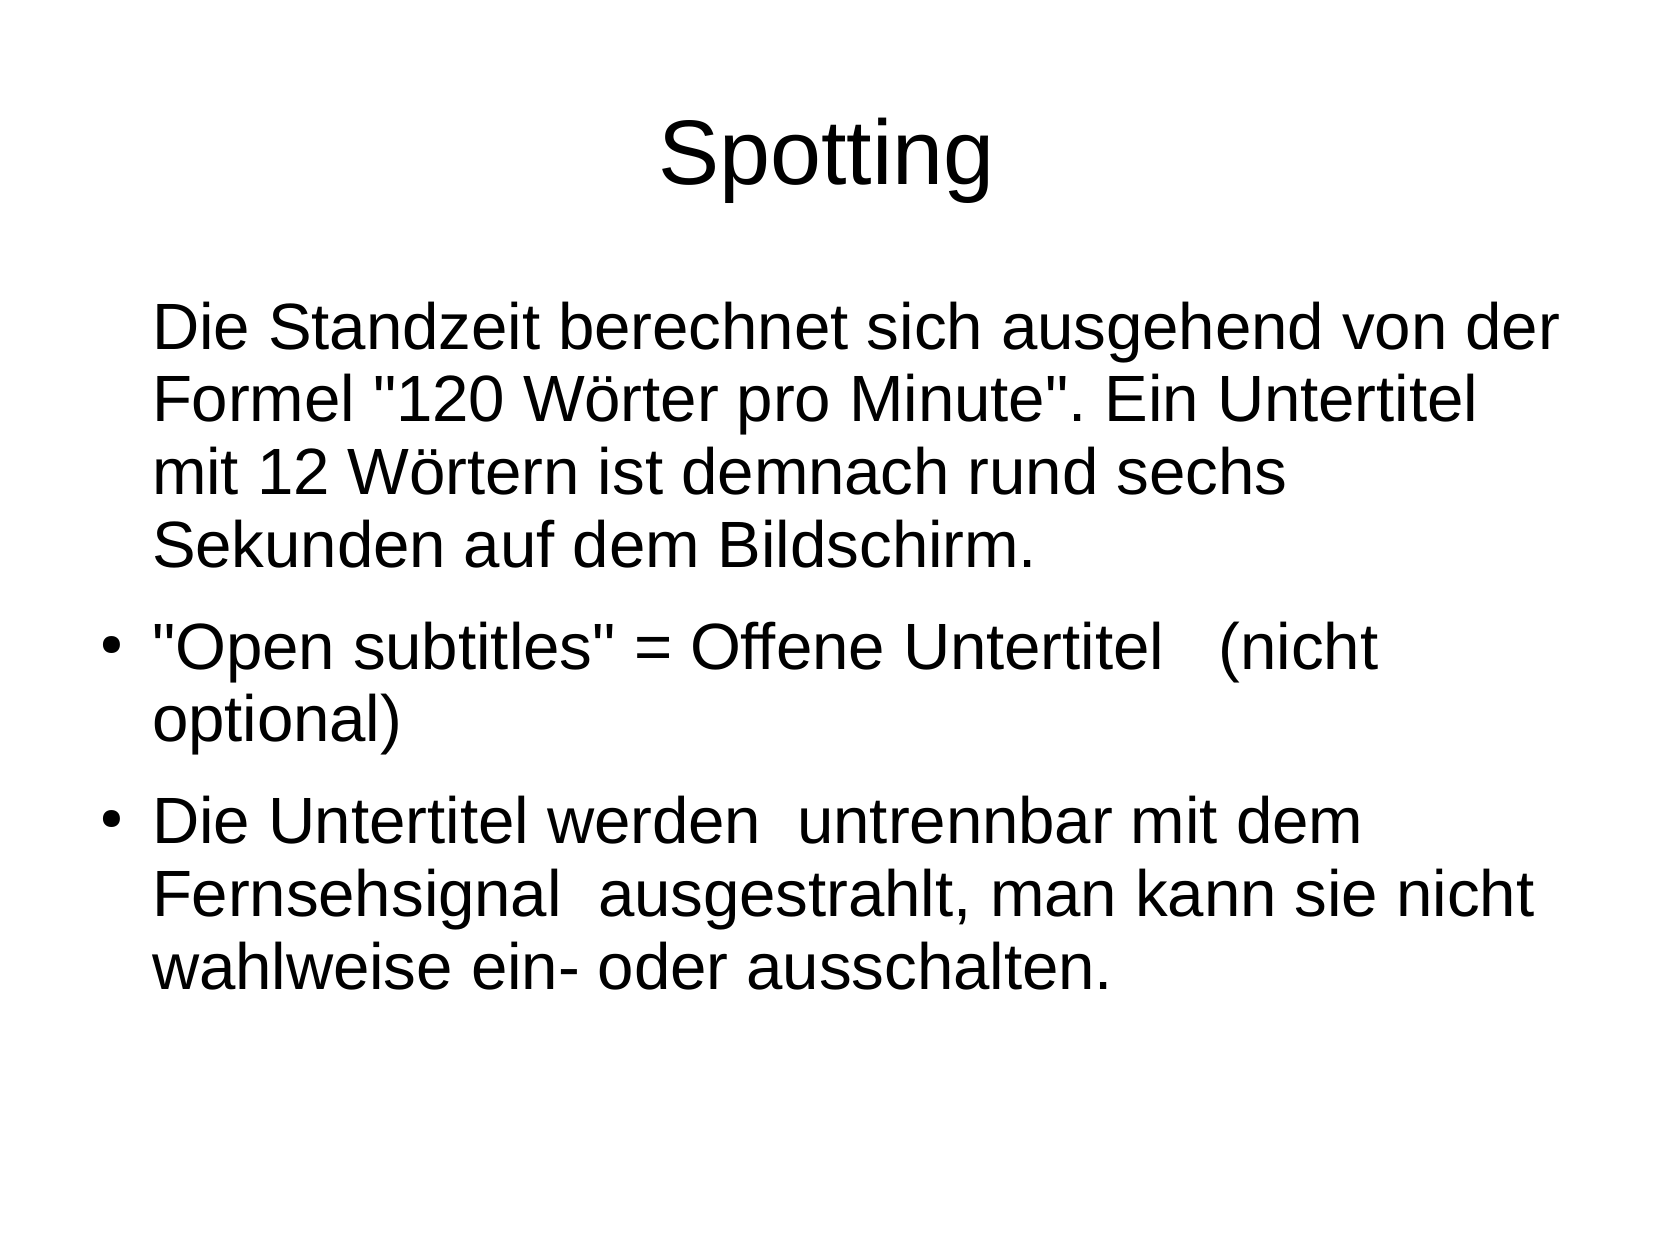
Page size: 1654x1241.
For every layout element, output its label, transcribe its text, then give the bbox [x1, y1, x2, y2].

list Die Standzeit berechnet sich ausgehend von der Formel "120 Wörter pro Minute". Ein Untertitel mit 12 Wörtern ist demnach rund sechs Sekunden auf dem Bildschirm. "Open subtitles" = Offene Untertitel (nicht optional) Die Untertitel werden untrennbar mit dem Fernsehsignal ausgestrahlt, man kann sie nicht wahlweise ein- oder ausschalten. [82, 290, 1571, 1010]
title Spotting [82, 49, 1571, 257]
